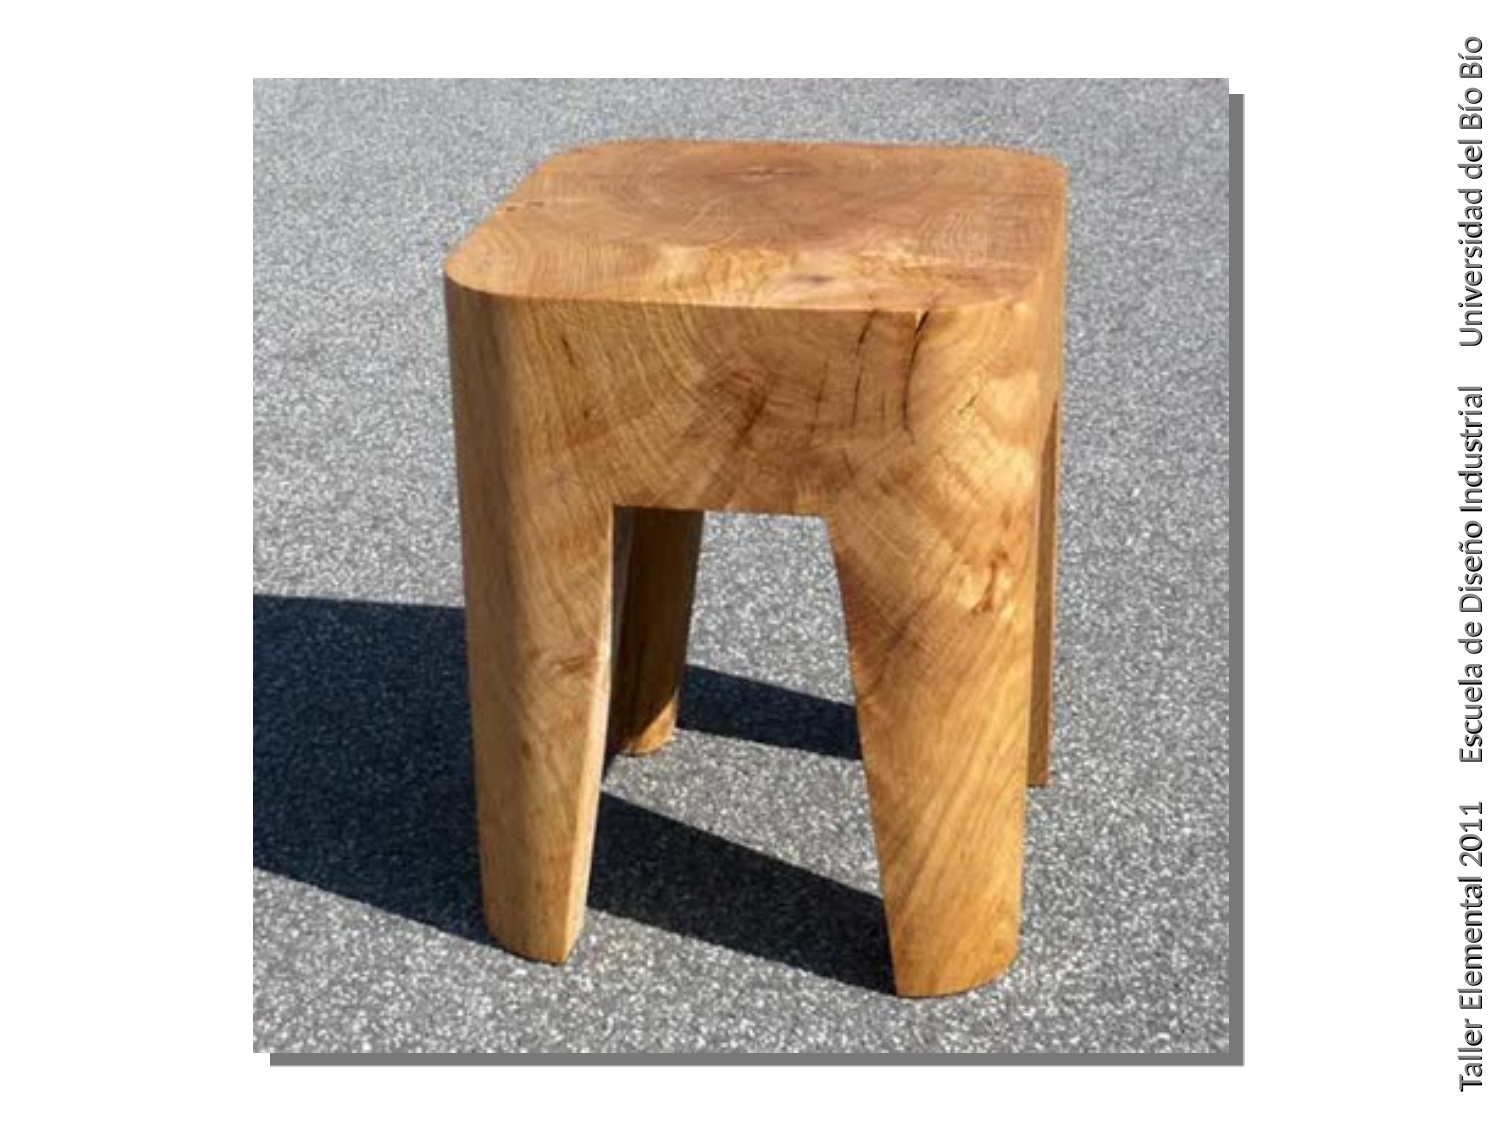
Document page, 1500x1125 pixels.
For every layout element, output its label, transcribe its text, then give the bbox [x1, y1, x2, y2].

picture [253, 78, 1229, 1053]
text_box Taller Elemental 2011 Escuela de Diseño Industrial Universidad del Bío Bío [1435, 0, 1500, 1106]
